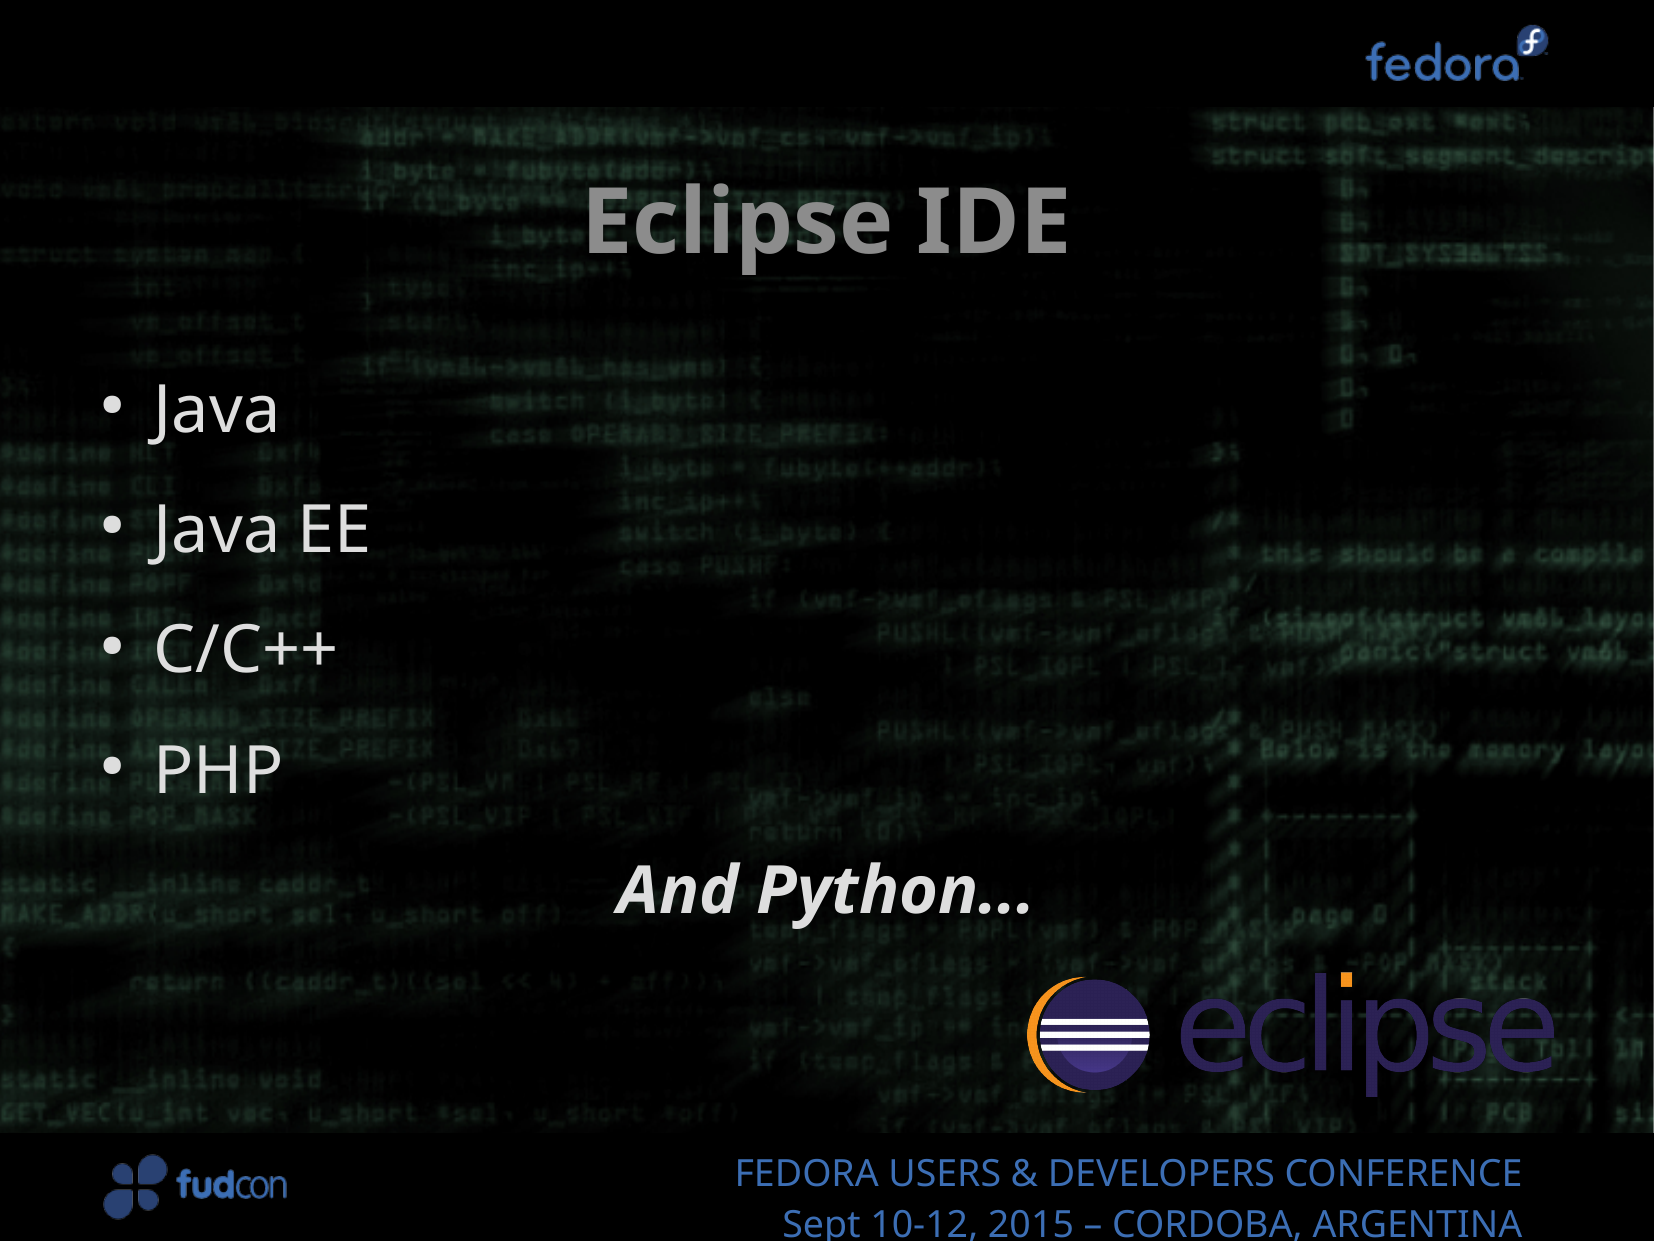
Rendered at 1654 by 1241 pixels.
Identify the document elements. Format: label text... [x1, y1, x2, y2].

picture [0, 0, 1654, 1241]
list Java Java EE C/C++ PHP And Python... [82, 361, 1571, 1081]
title Eclipse IDE [82, 114, 1571, 322]
